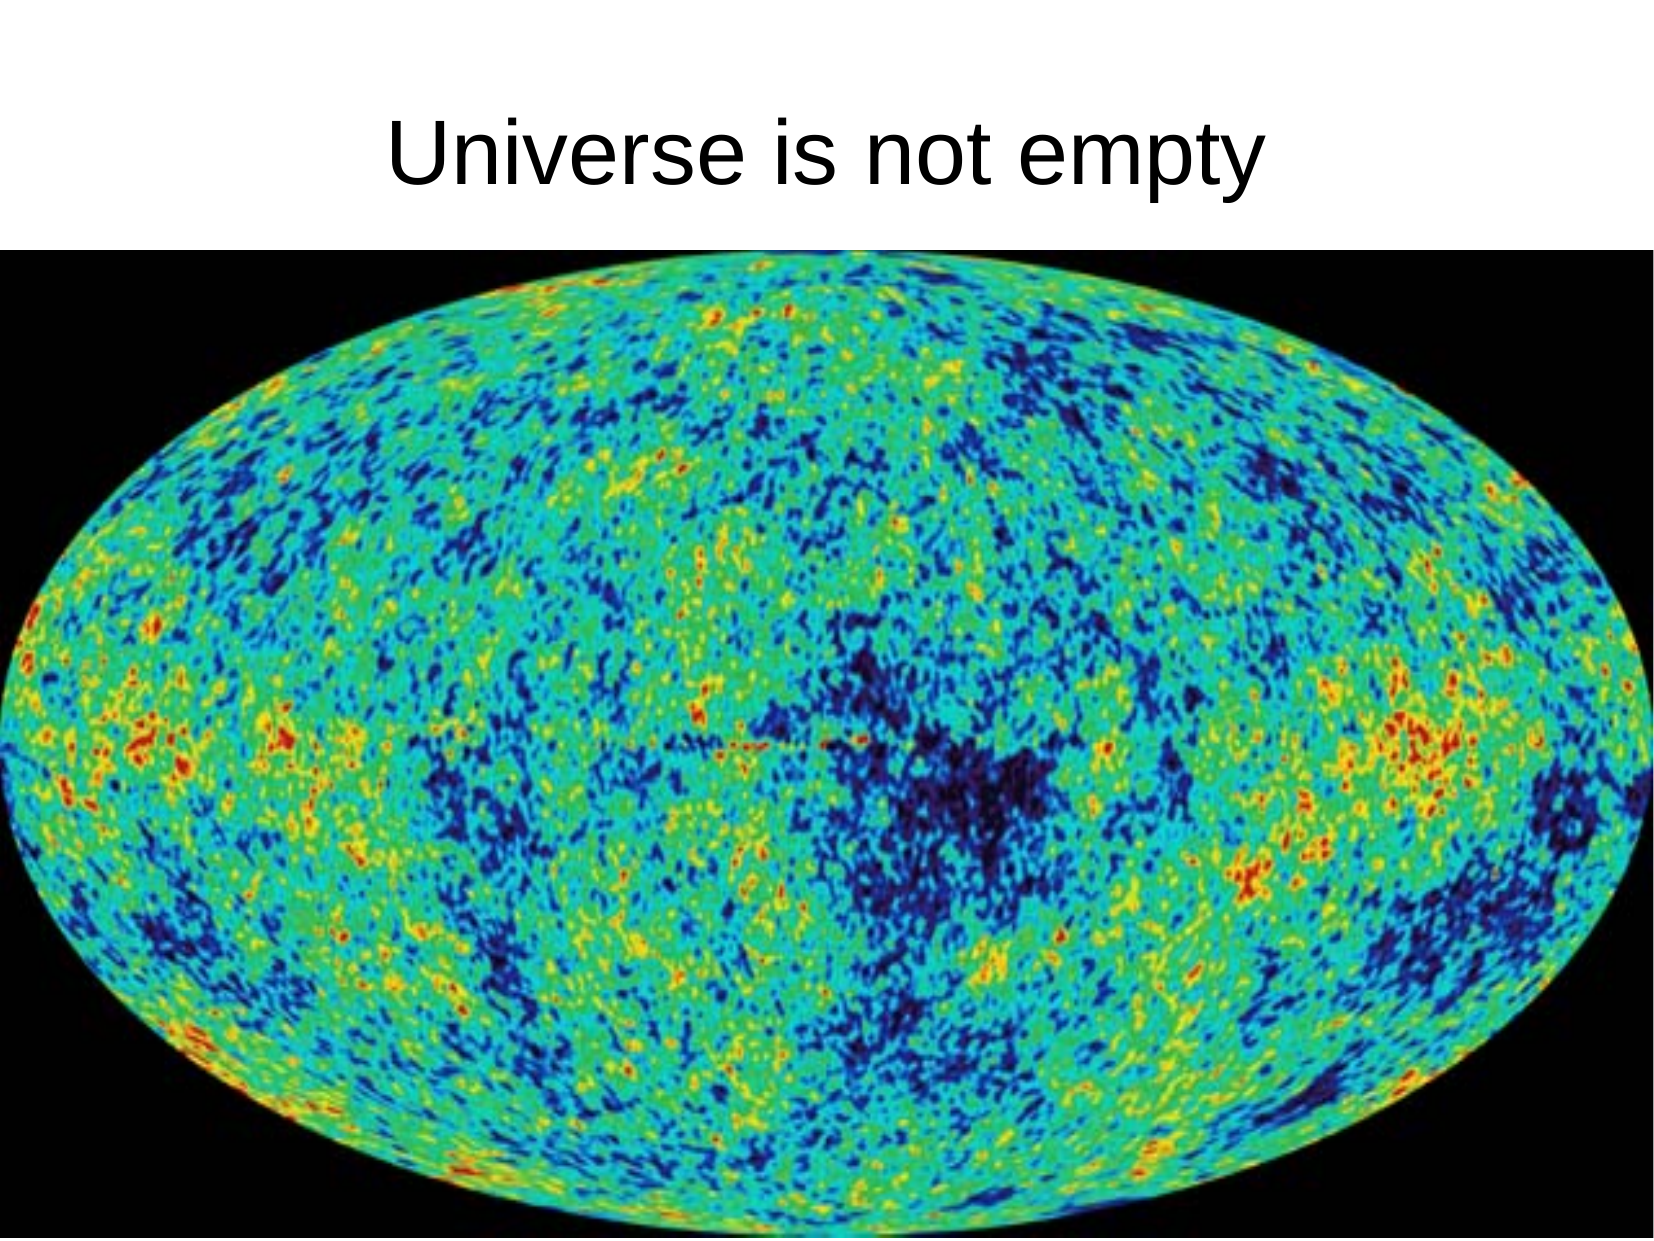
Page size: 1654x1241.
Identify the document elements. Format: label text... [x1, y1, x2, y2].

title Universe is not empty [82, 56, 1571, 250]
picture [0, 250, 1654, 1238]
